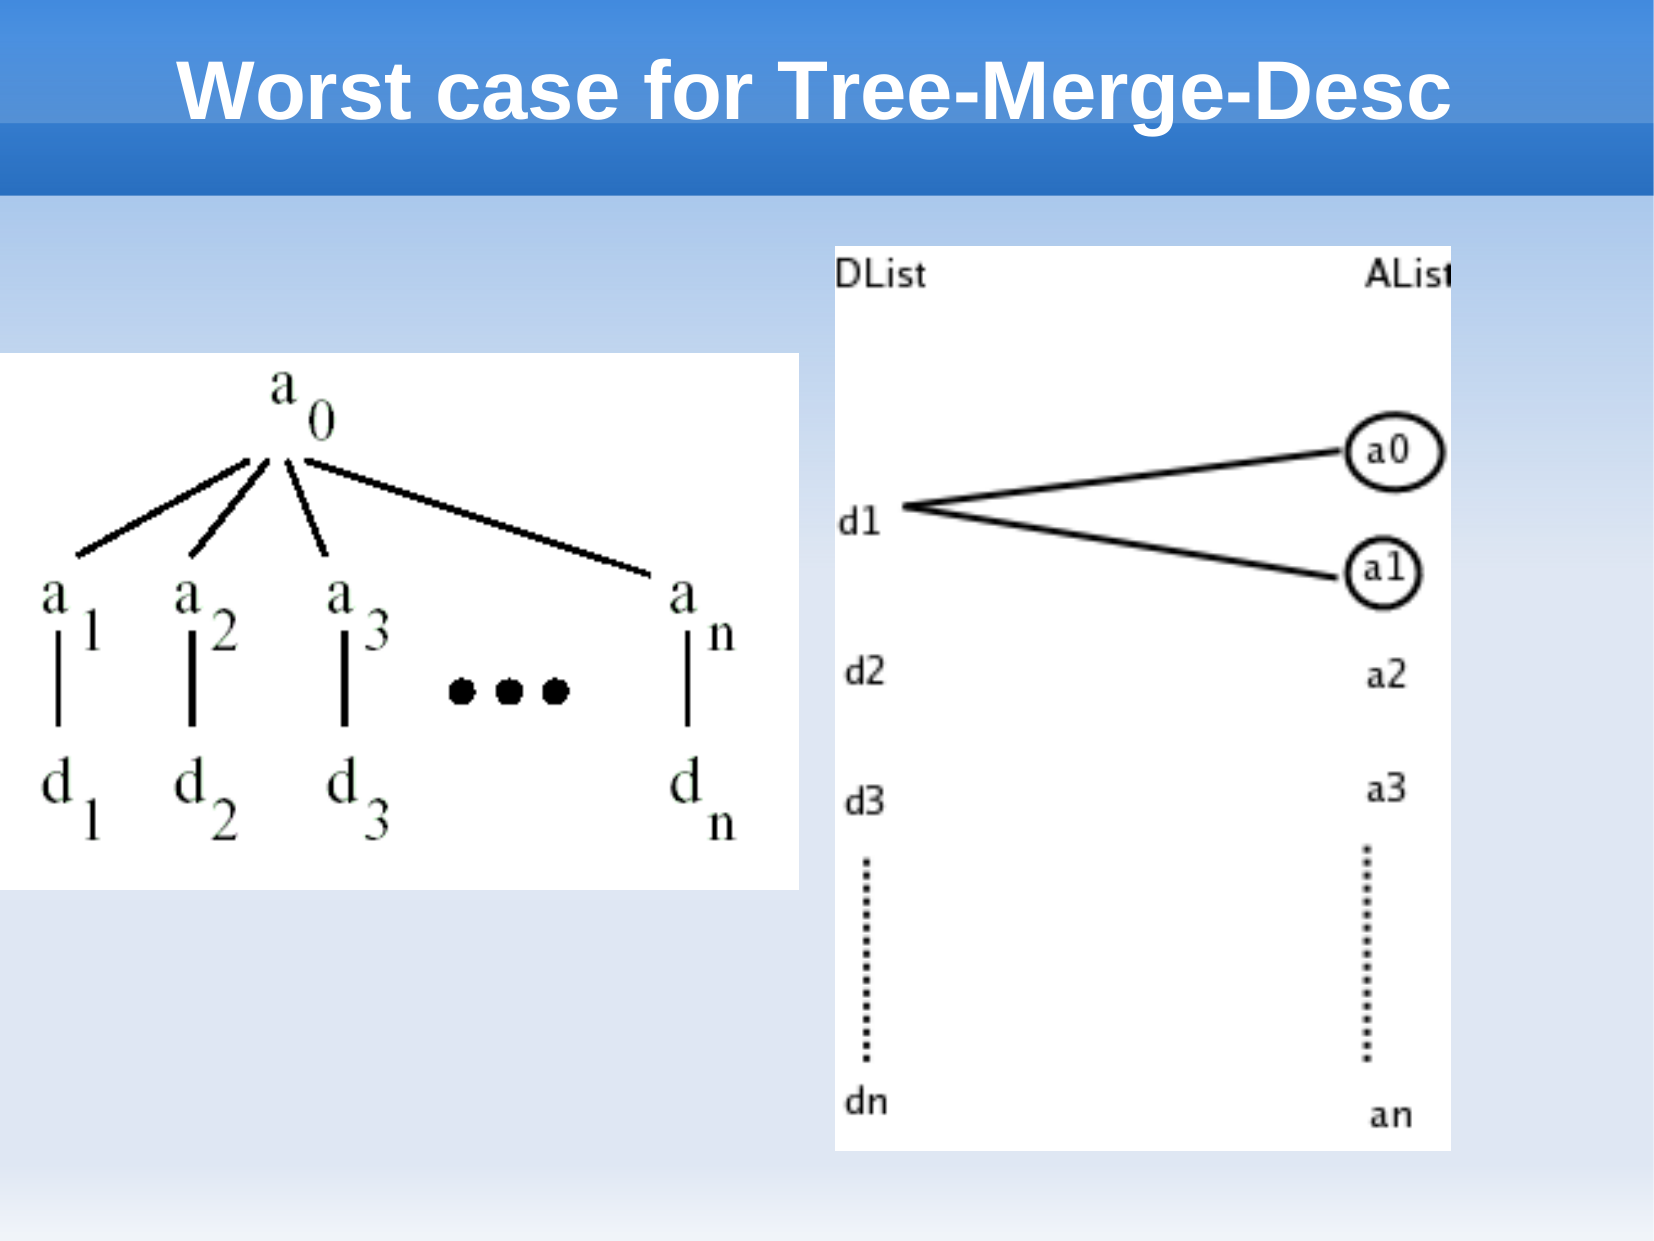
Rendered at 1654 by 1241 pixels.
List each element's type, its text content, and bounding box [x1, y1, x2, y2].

picture [0, 0, 1654, 1241]
title Worst case for Tree-Merge-Desc [112, 0, 1518, 219]
